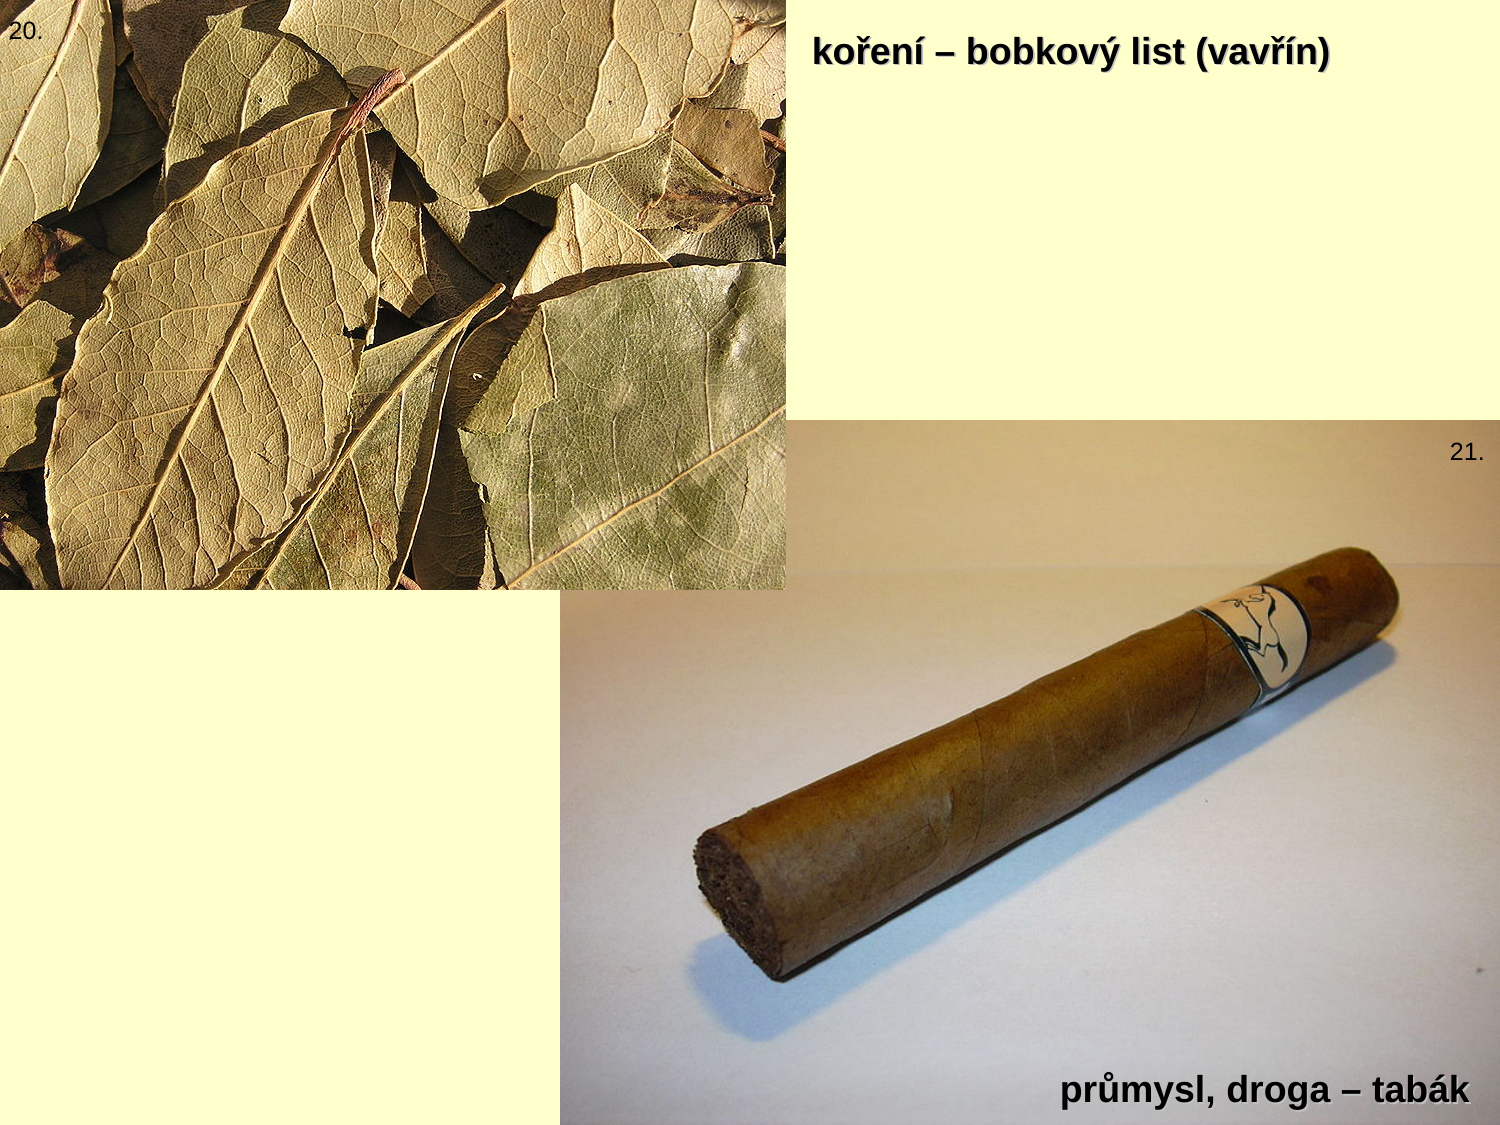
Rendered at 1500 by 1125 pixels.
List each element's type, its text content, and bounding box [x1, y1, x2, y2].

text_box průmysl, droga – tabák [1044, 1057, 1500, 1118]
text_box 20. [0, 7, 89, 53]
text_box 21. [1435, 428, 1500, 474]
text_box koření – bobkový list (vavřín) [797, 18, 1382, 80]
picture [0, 0, 1500, 1125]
